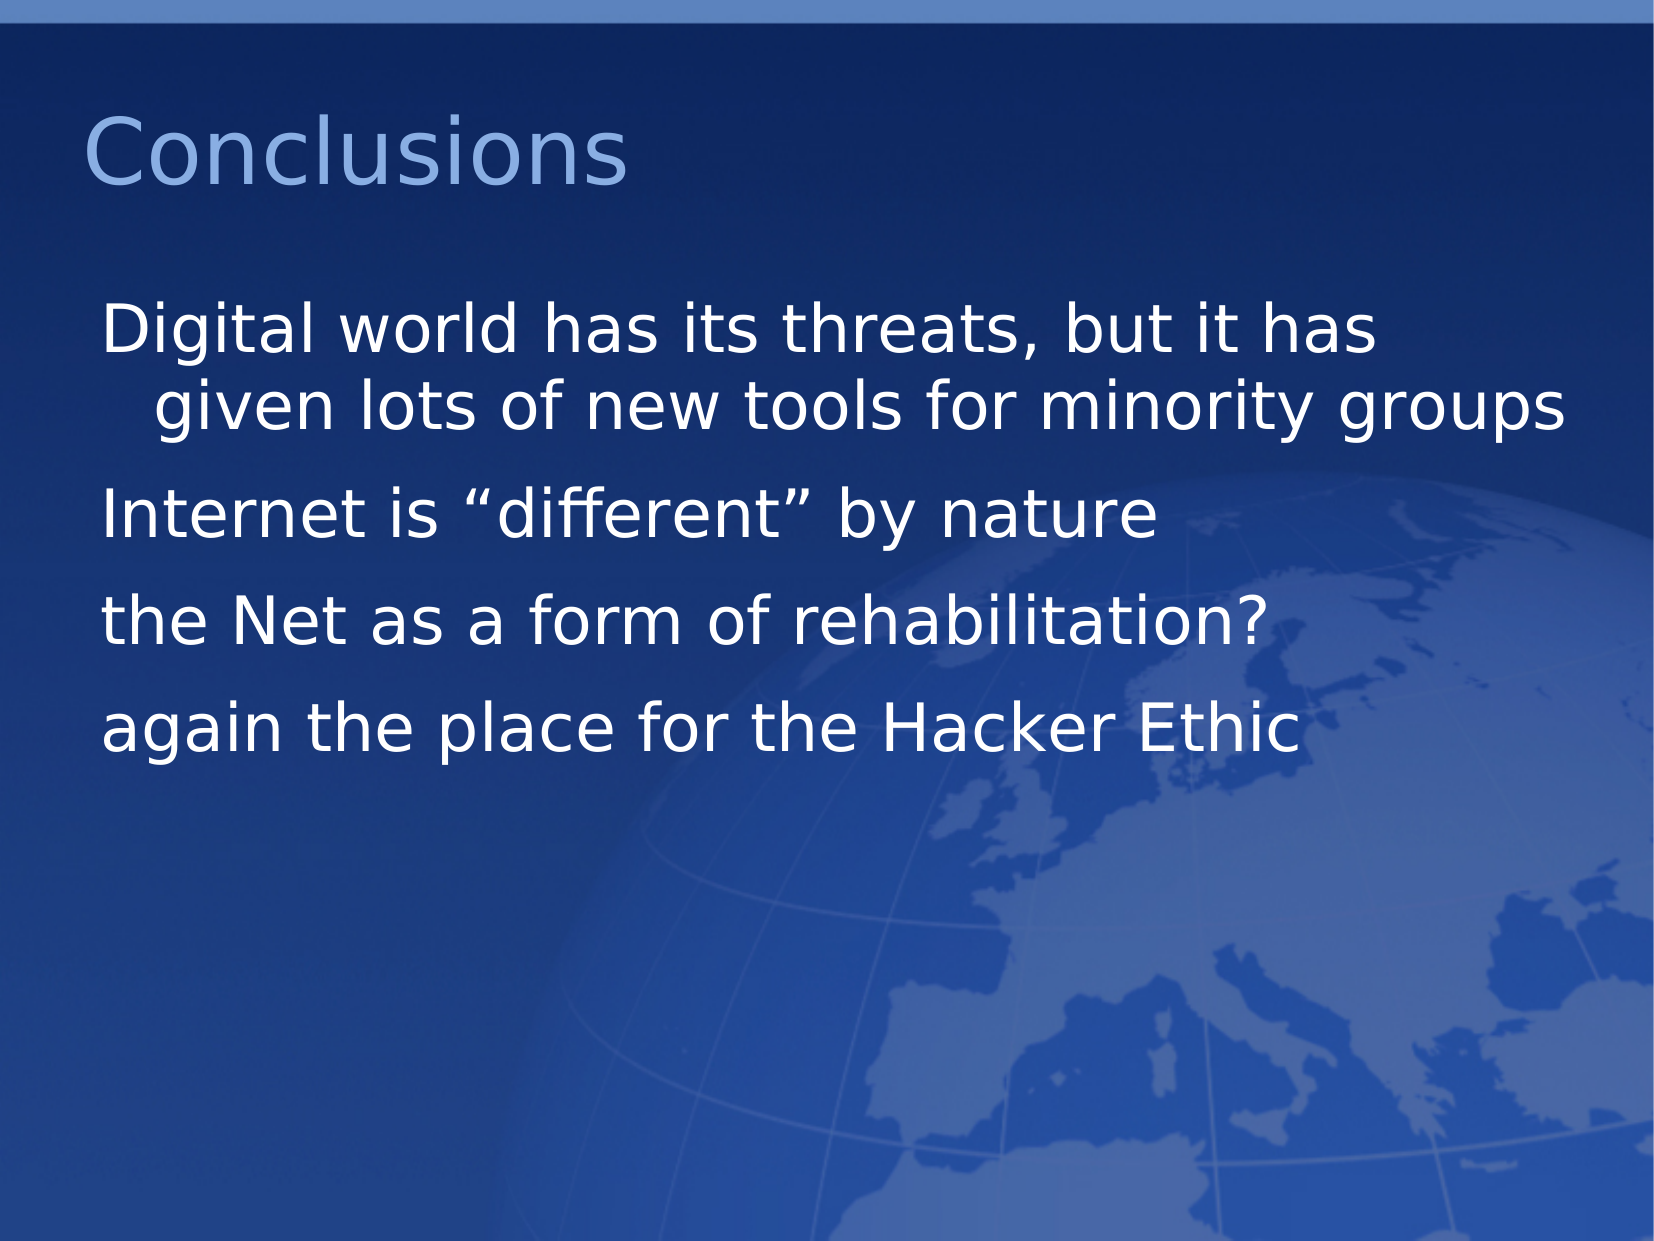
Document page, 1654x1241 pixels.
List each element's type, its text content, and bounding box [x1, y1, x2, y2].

title Conclusions [82, 56, 1571, 250]
list Digital world has its threats, but it has given lots of new tools for minority groups Internet is “different” by nature the Net as a form of rehabilitation? again the place for the Hacker Ethic [82, 290, 1571, 1094]
picture [0, 0, 1654, 1241]
